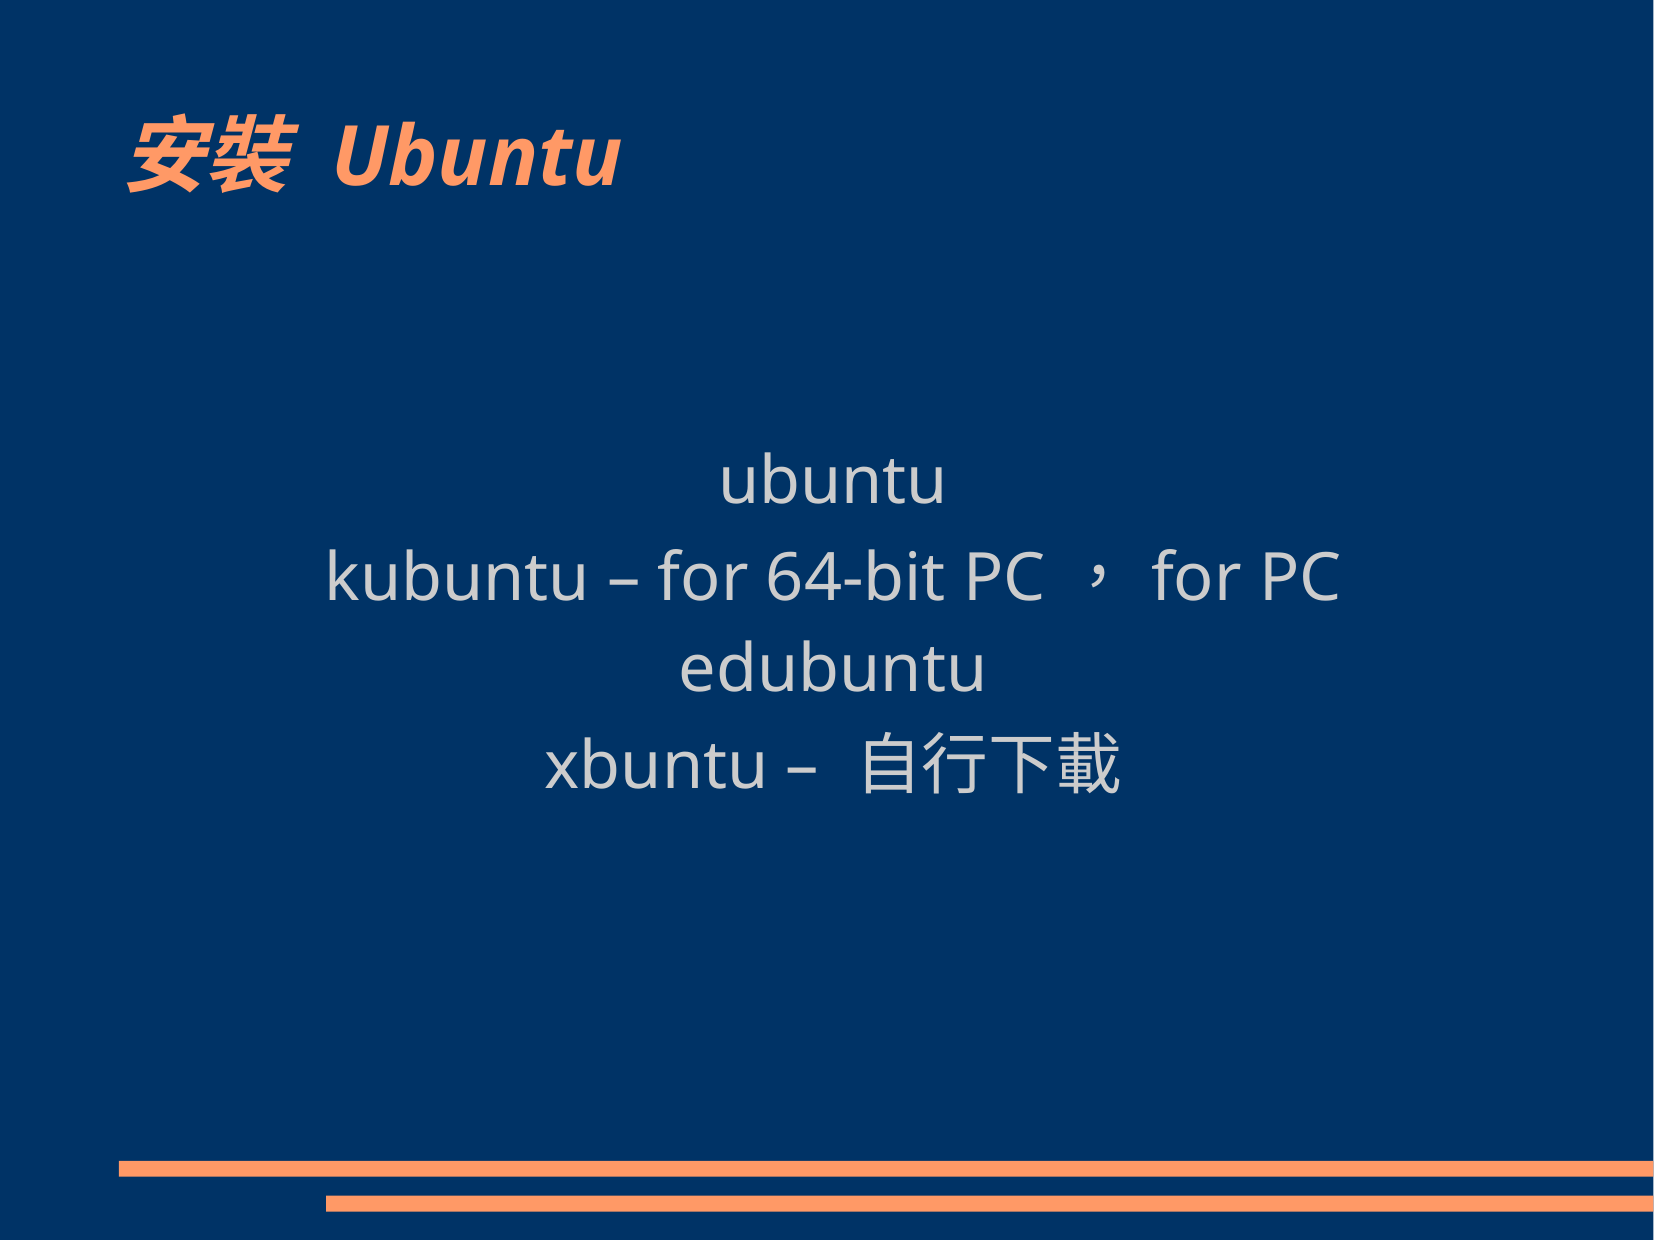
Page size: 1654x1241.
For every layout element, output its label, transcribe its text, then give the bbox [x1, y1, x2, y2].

title 安裝 Ubuntu [121, 46, 1534, 206]
subtitle ubuntu kubuntu – for 64-bit PC，for PC edubuntu xbuntu – 自行下載 [96, 206, 1536, 1034]
